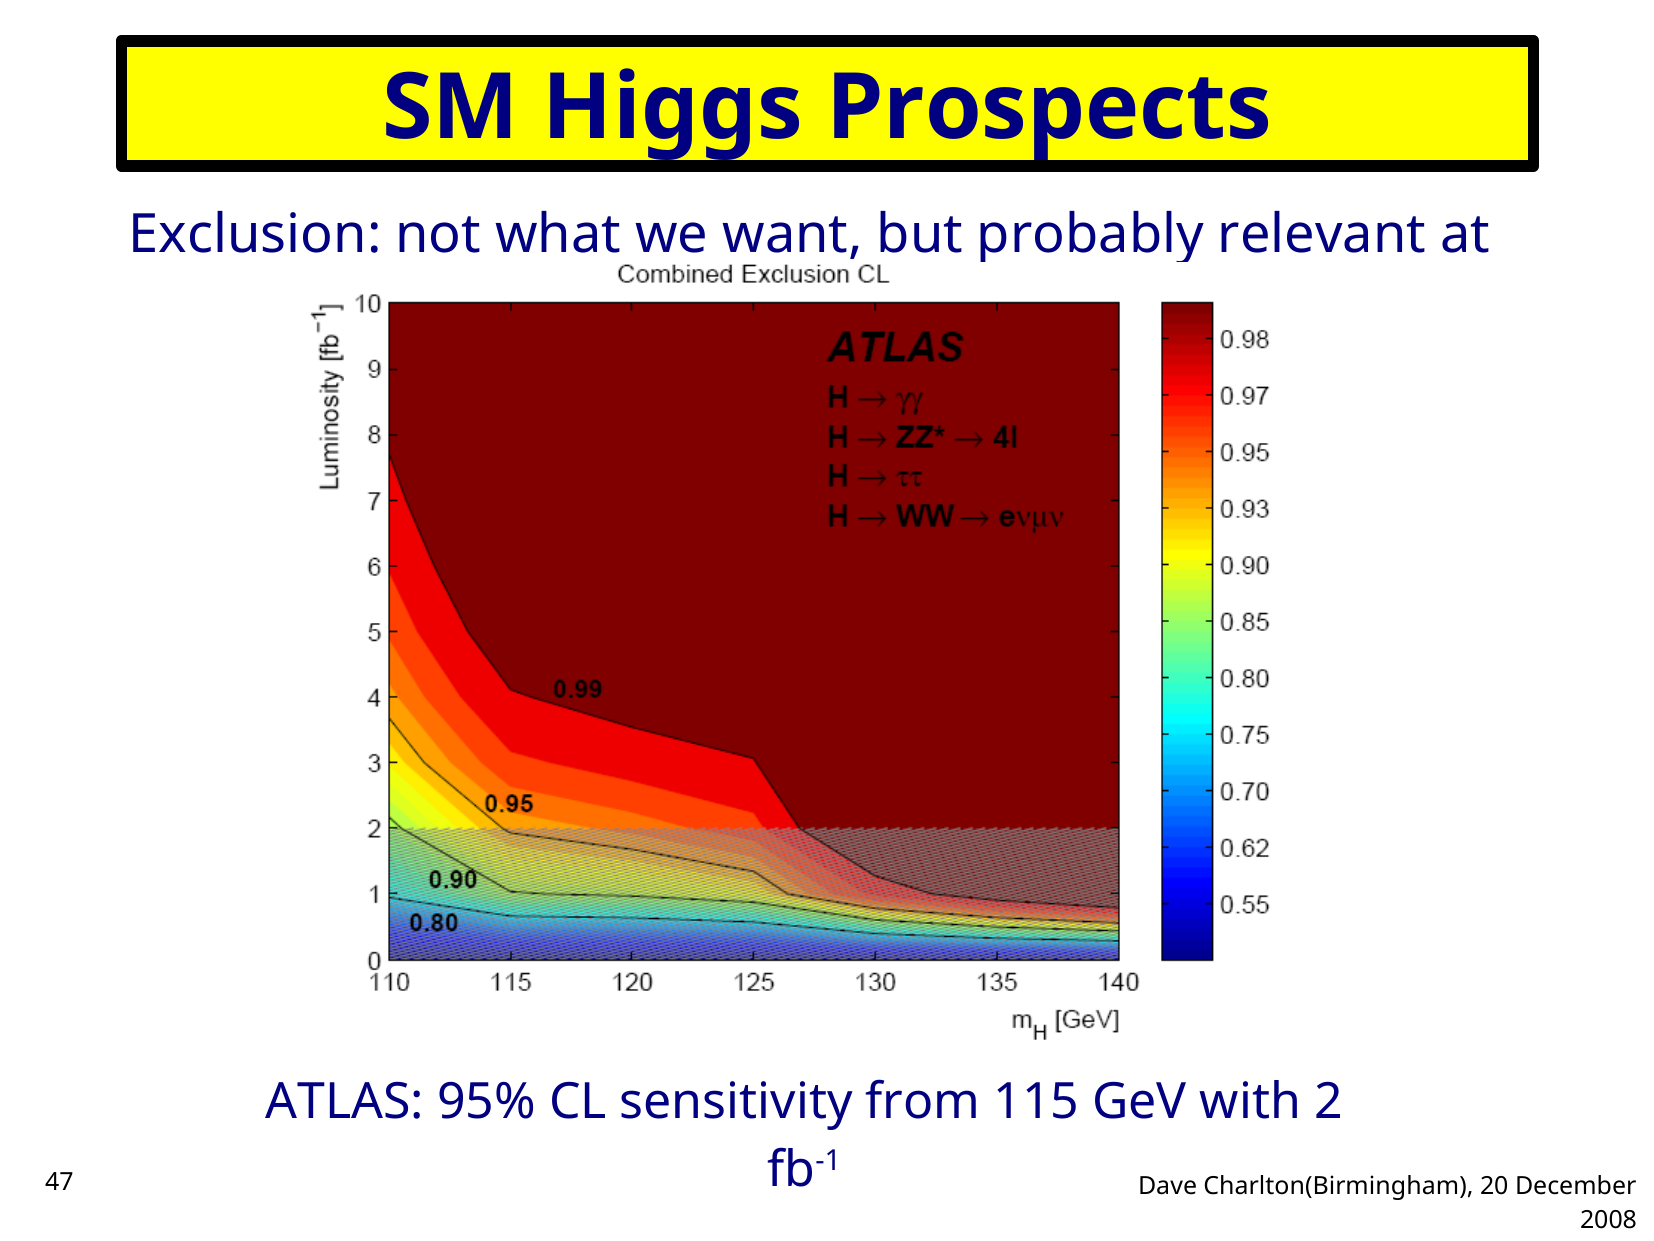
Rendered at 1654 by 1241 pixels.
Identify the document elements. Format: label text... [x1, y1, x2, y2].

title SM Higgs Prospects [121, 49, 1534, 158]
text_box Exclusion: not what we want, but probably relevant at start... [46, 194, 1575, 281]
text_box ATLAS: 95% CL sensitivity from 115 GeV with 2 fb-1 [231, 1064, 1378, 1125]
picture [289, 262, 1276, 1043]
